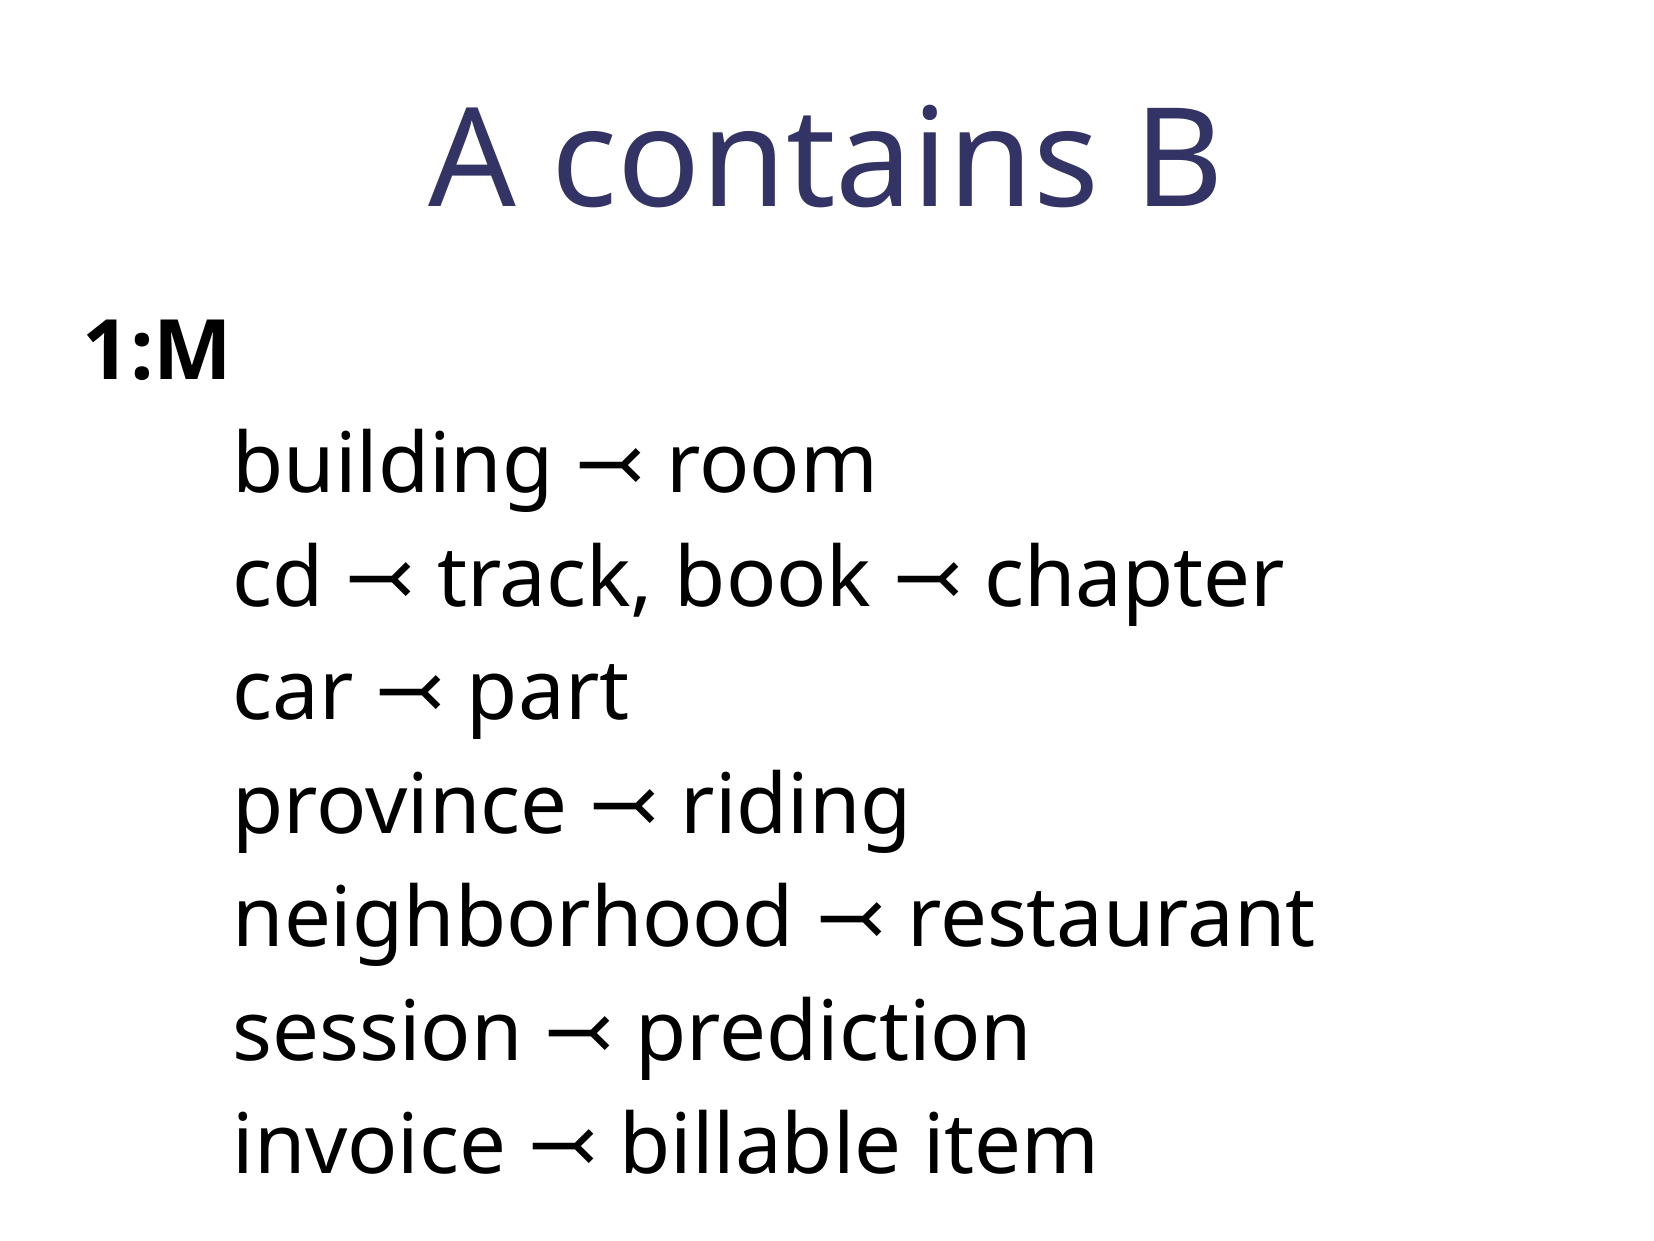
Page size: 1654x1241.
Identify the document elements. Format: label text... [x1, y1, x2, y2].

subtitle 1:M building ⤙ room cd ⤙ track, book ⤙ chapter car ⤙ part province ⤙ riding neighborhood ⤙ restaurant session ⤙ prediction invoice ⤙ billable item [82, 290, 1571, 1101]
title A contains B [82, 56, 1571, 250]
